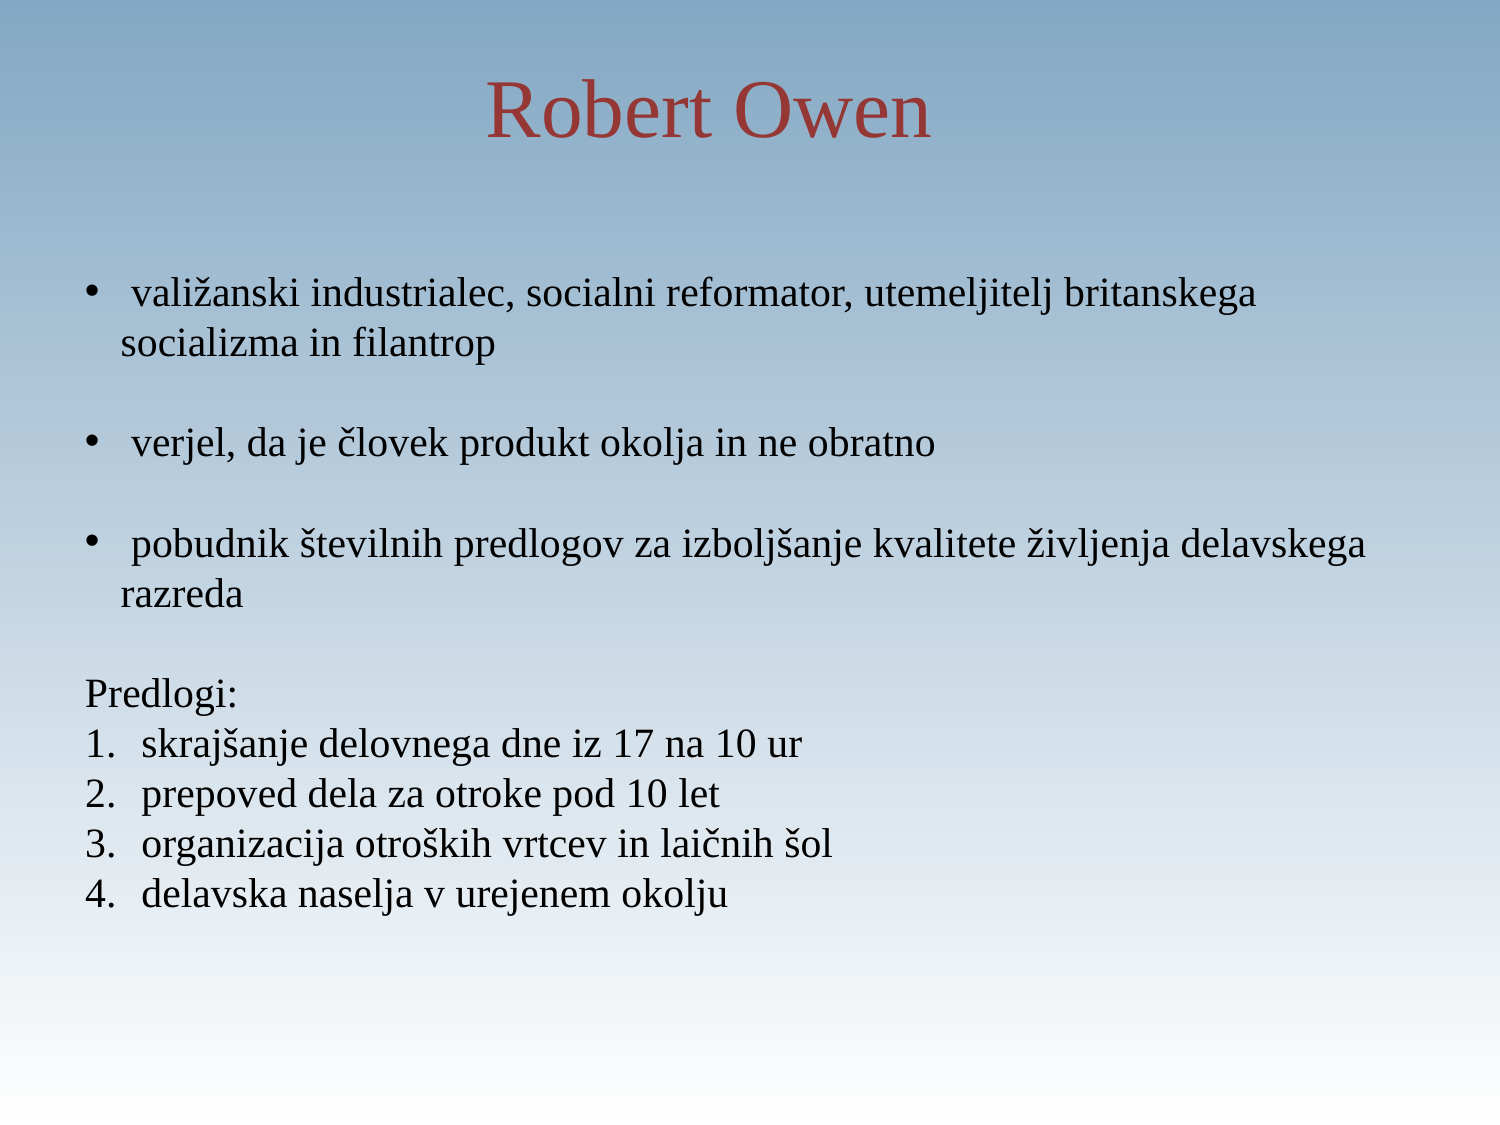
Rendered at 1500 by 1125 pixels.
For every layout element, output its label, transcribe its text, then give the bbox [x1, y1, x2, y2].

text_box Robert Owen [257, 46, 1161, 162]
text_box valižanski industrialec, socialni reformator, utemeljitelj britanskega socializma in filantrop verjel, da je človek produkt okolja in ne obratno pobudnik številnih predlogov za izboljšanje kvalitete življenja delavskega razreda Predlogi: skrajšanje delovnega dne iz 17 na 10 ur prepoved dela za otroke pod 10 let organizacija otroških vrtcev in laičnih šol delavska naselja v urejenem okolju [70, 257, 1430, 1023]
